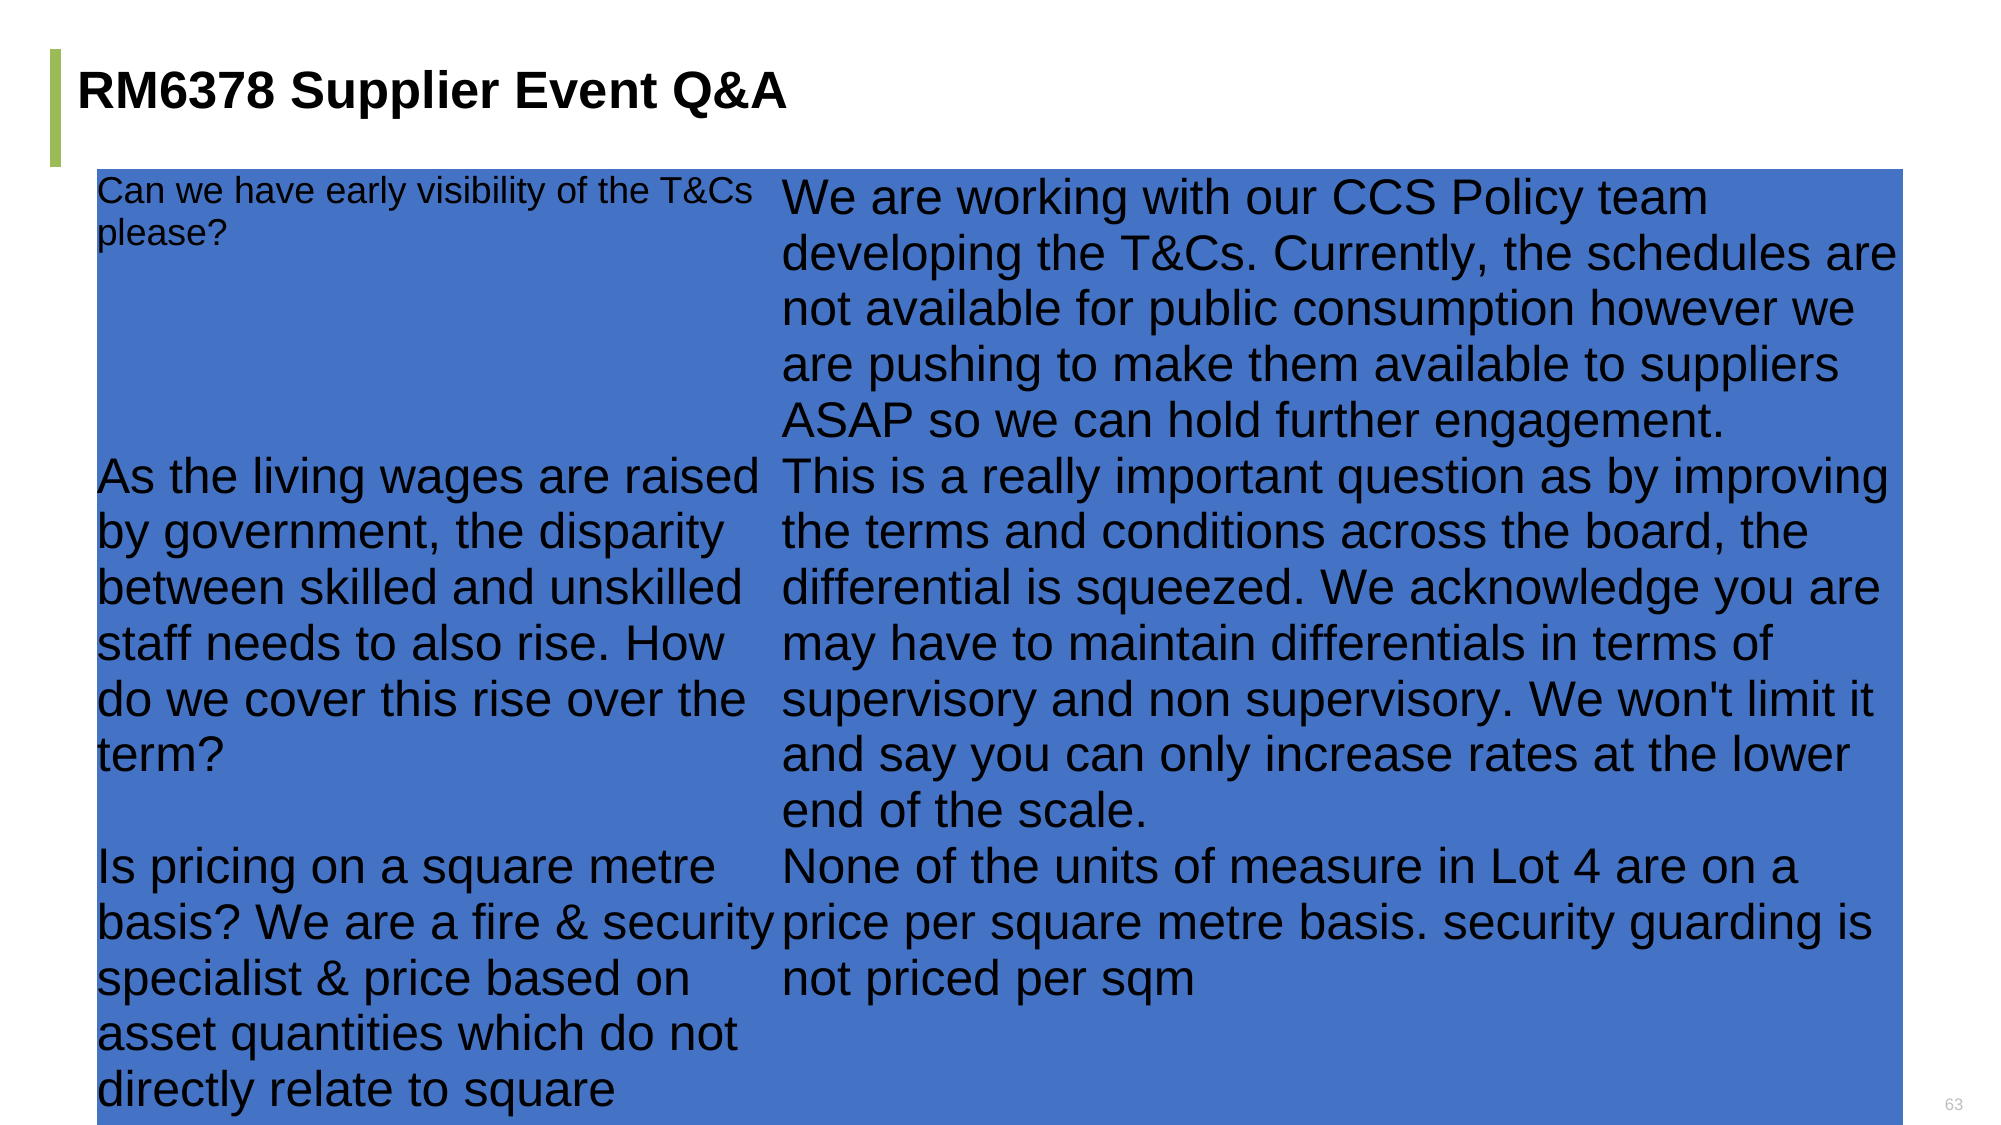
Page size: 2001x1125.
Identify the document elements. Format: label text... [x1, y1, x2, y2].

table_cell As the living wages are raised by government, the disparity between skilled and unskilled staff needs to also rise. How do we cover this rise over the term? [97, 448, 782, 838]
table_cell This is a really important question as by improving the terms and conditions across the board, the differential is squeezed. We acknowledge you are may have to maintain differentials in terms of supervisory and non supervisory. We won't limit it and say you can only increase rates at the lower end of the scale. [782, 448, 1903, 838]
table_header Can we have early visibility of the T&Cs please? [97, 169, 782, 448]
list RM6378 Supplier Event Q&A [77, 48, 1950, 128]
table_header We are working with our CCS Policy team developing the T&Cs. Currently, the schedules are not available for public consumption however we are pushing to make them available to suppliers ASAP so we can hold further engagement. [782, 169, 1903, 448]
table_cell Is pricing on a square metre basis? We are a fire & security specialist & price based on asset quantities which do not directly relate to square meterage. [97, 838, 782, 1125]
table_cell None of the units of measure in Lot 4 are on a price per square metre basis. security guarding is not priced per sqm [782, 838, 1903, 1125]
